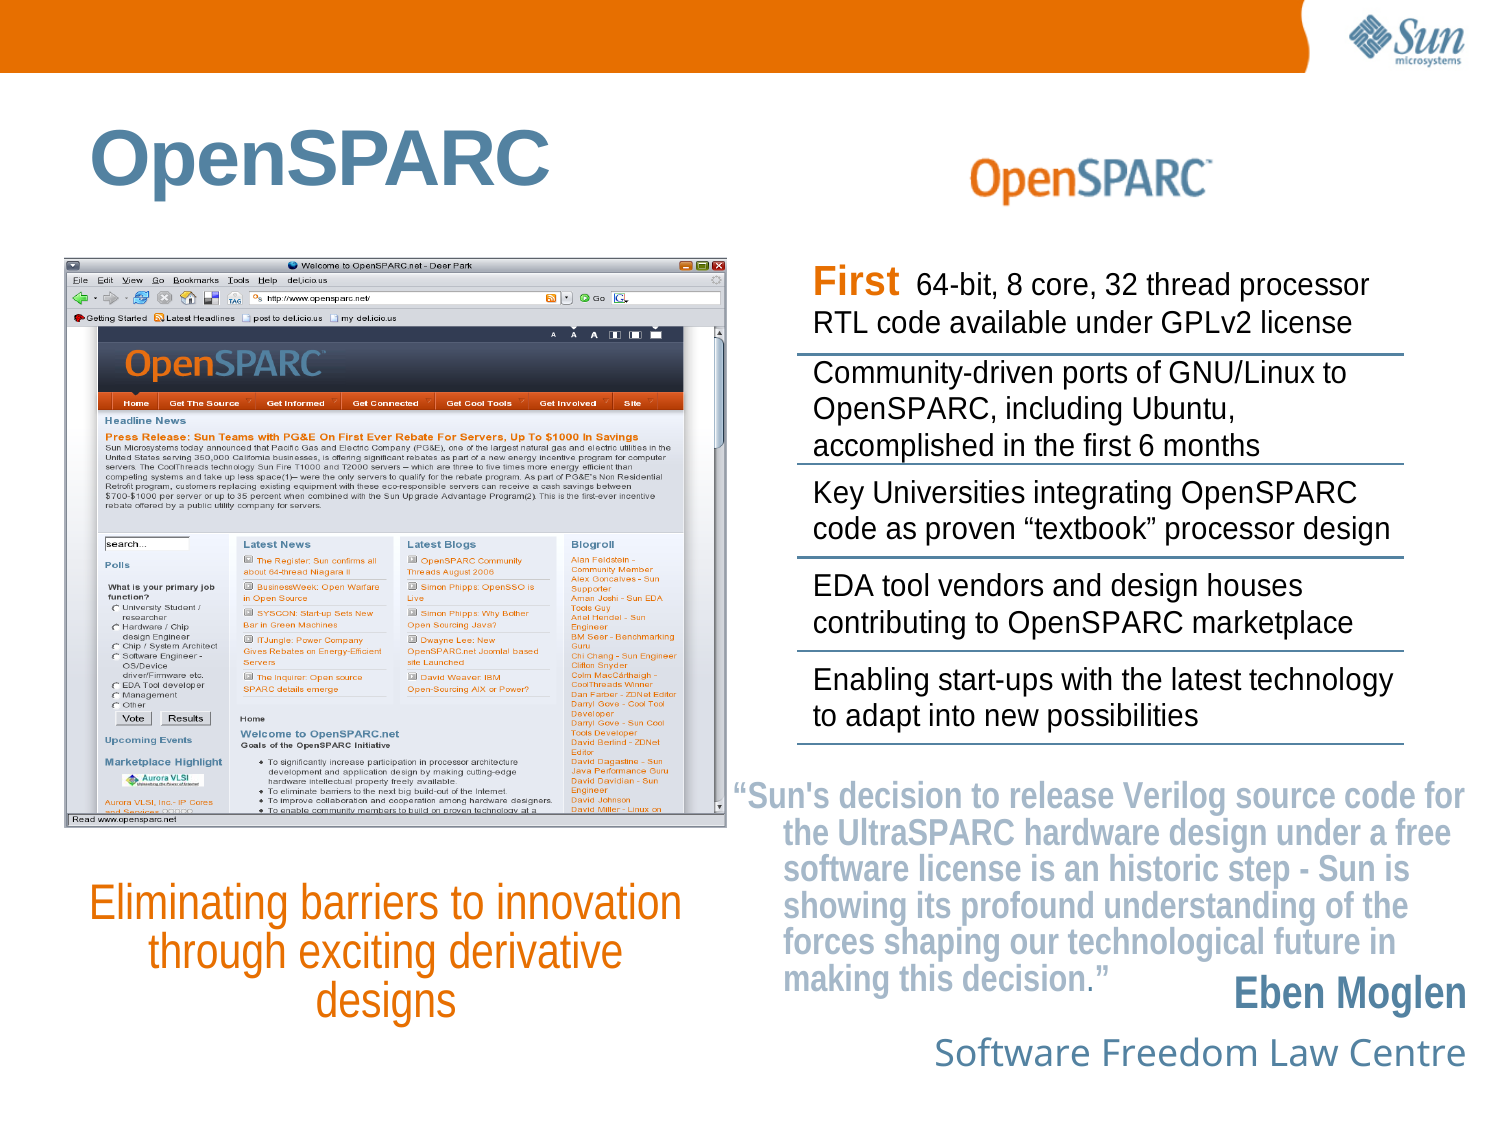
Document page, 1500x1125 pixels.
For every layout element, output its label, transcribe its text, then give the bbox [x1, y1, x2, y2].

title OpenSPARC [89, 122, 562, 227]
text_box “Sun's decision to release Verilog source code for the UltraSPARC hardware design under a free software license is an historic step - Sun is showing its profound understanding of the forces shaping our technological future in making this decision.” [732, 779, 1483, 1077]
chart [796, 242, 1500, 784]
picture [0, 0, 1500, 73]
picture [957, 145, 1223, 215]
text_box Eliminating barriers to innovation through exciting derivative designs [84, 857, 688, 1027]
picture [64, 257, 727, 828]
text_box Eben Moglen Software Freedom Law Centre [934, 972, 1352, 1111]
